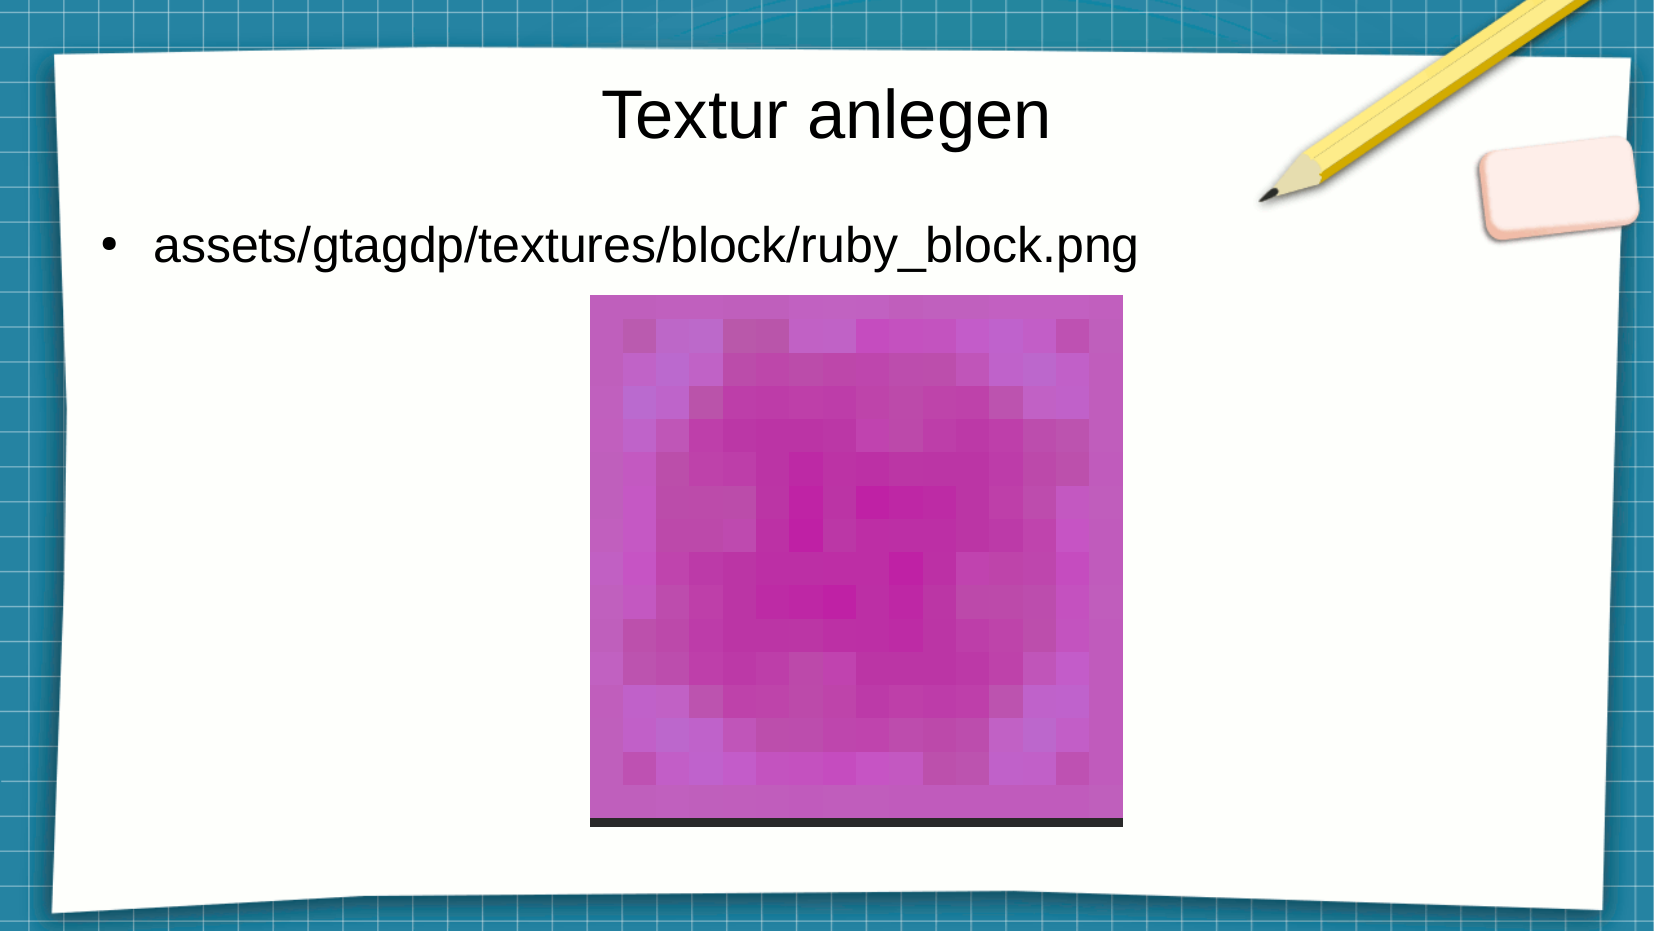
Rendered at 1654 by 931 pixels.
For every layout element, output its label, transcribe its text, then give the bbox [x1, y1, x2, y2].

picture [0, 0, 1654, 931]
list assets/gtagdp/textures/block/ruby_block.png [82, 217, 1571, 758]
title Textur anlegen [82, 37, 1571, 193]
